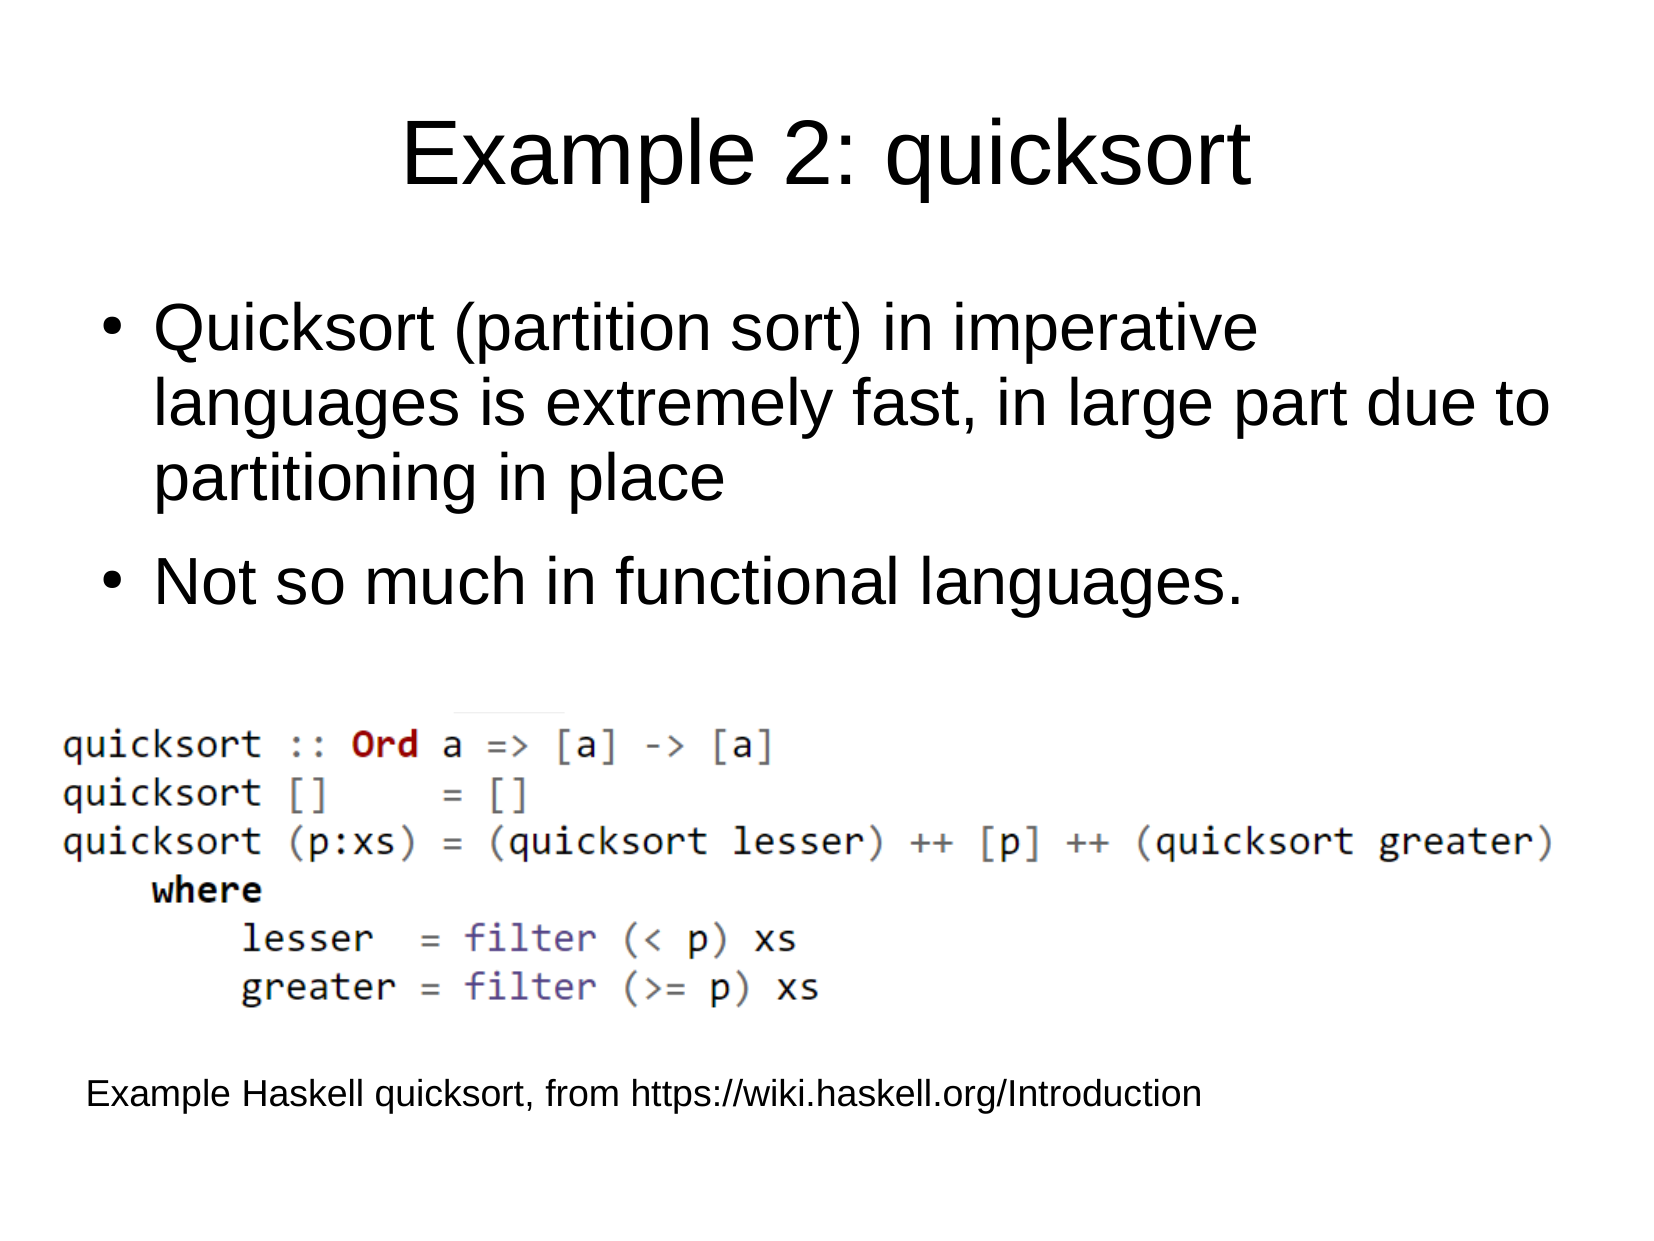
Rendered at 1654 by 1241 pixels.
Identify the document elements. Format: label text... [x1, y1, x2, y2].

list Quicksort (partition sort) in imperative languages is extremely fast, in large part due to partitioning in place Not so much in functional languages. [82, 290, 1571, 712]
picture [0, 712, 1654, 1028]
title Example 2: quicksort [82, 49, 1571, 257]
text_box Example Haskell quicksort, from https://wiki.haskell.org/Introduction [70, 1065, 1312, 1123]
